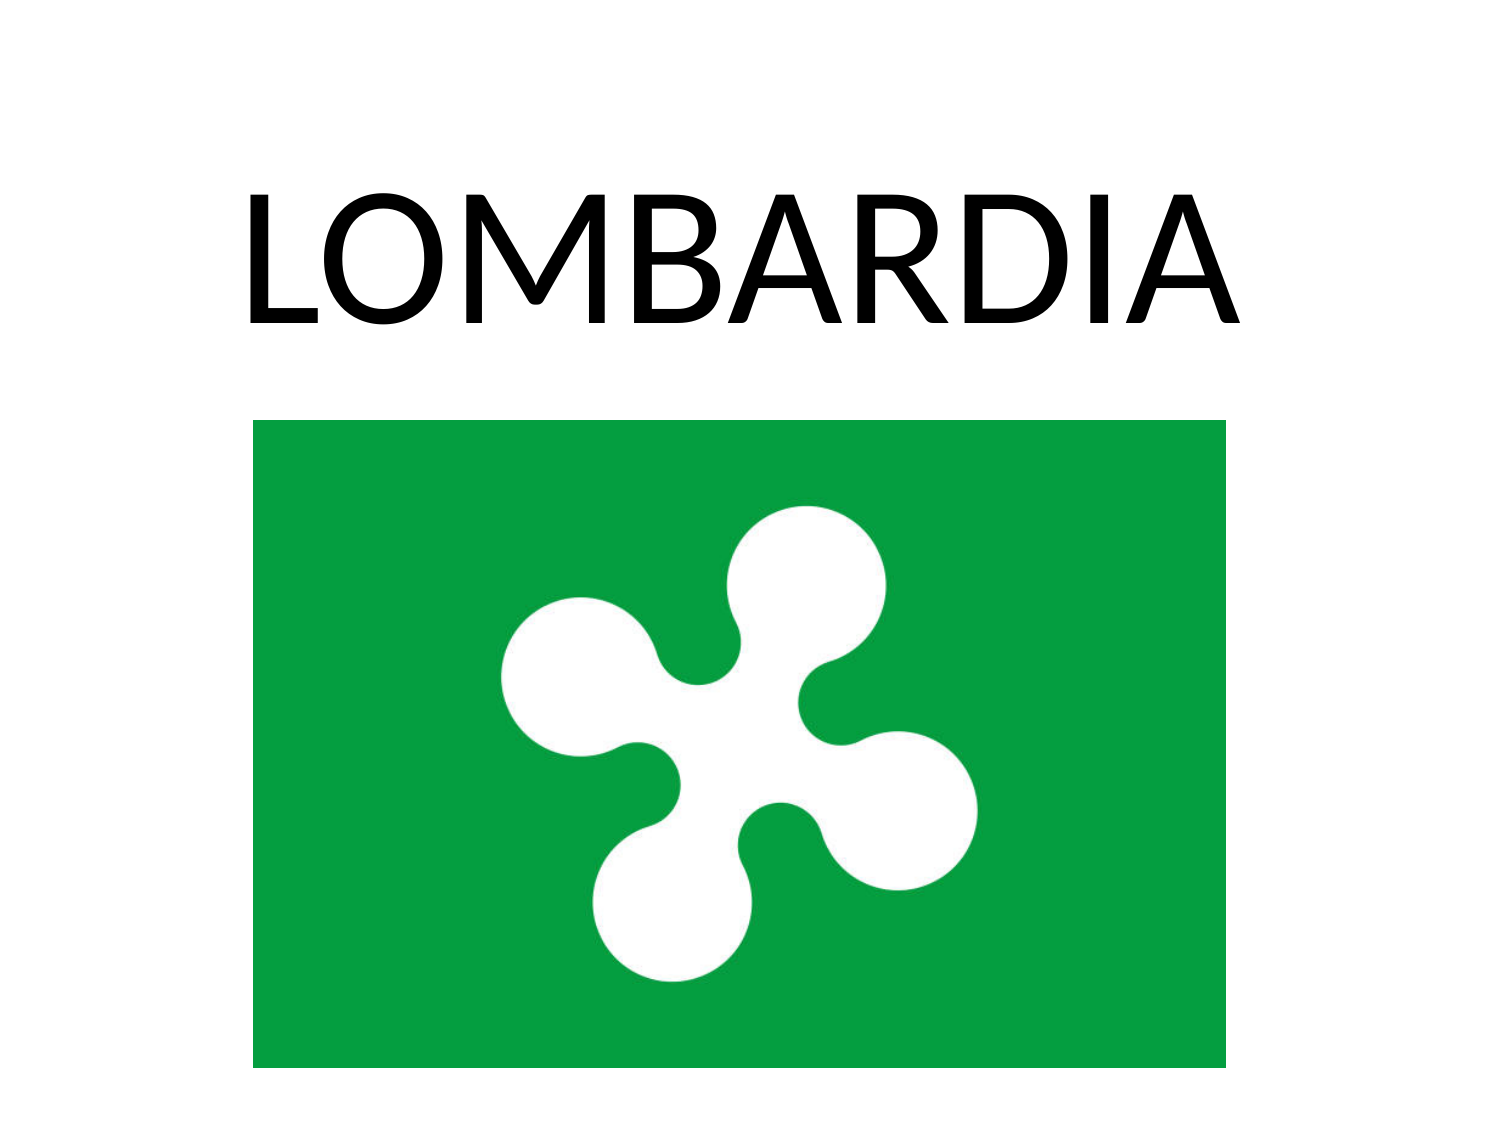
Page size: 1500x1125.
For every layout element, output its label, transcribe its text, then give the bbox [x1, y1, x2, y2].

title LOMBARDIA [102, 31, 1378, 457]
picture [253, 420, 1226, 1068]
